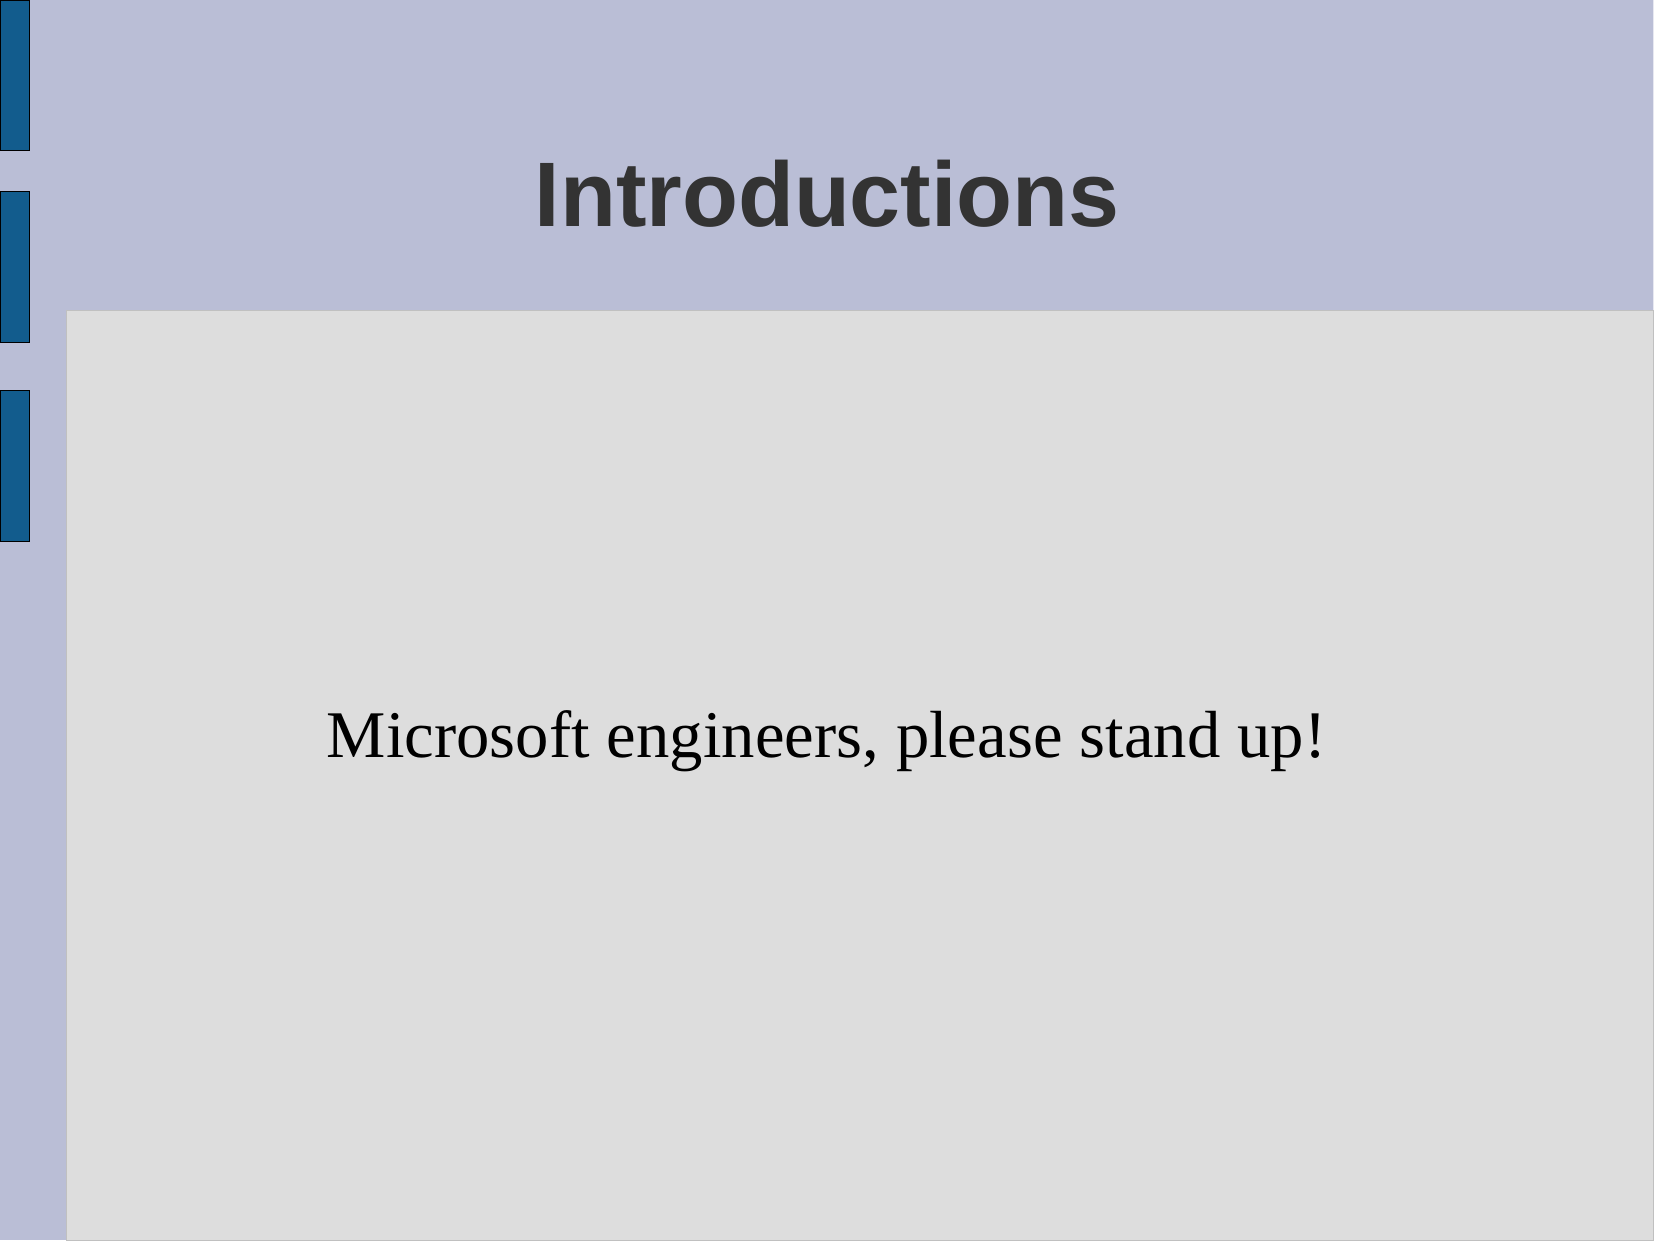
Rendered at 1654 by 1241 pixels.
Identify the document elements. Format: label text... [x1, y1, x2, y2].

title Introductions [121, 91, 1534, 299]
subtitle Microsoft engineers, please stand up! [121, 344, 1534, 1127]
